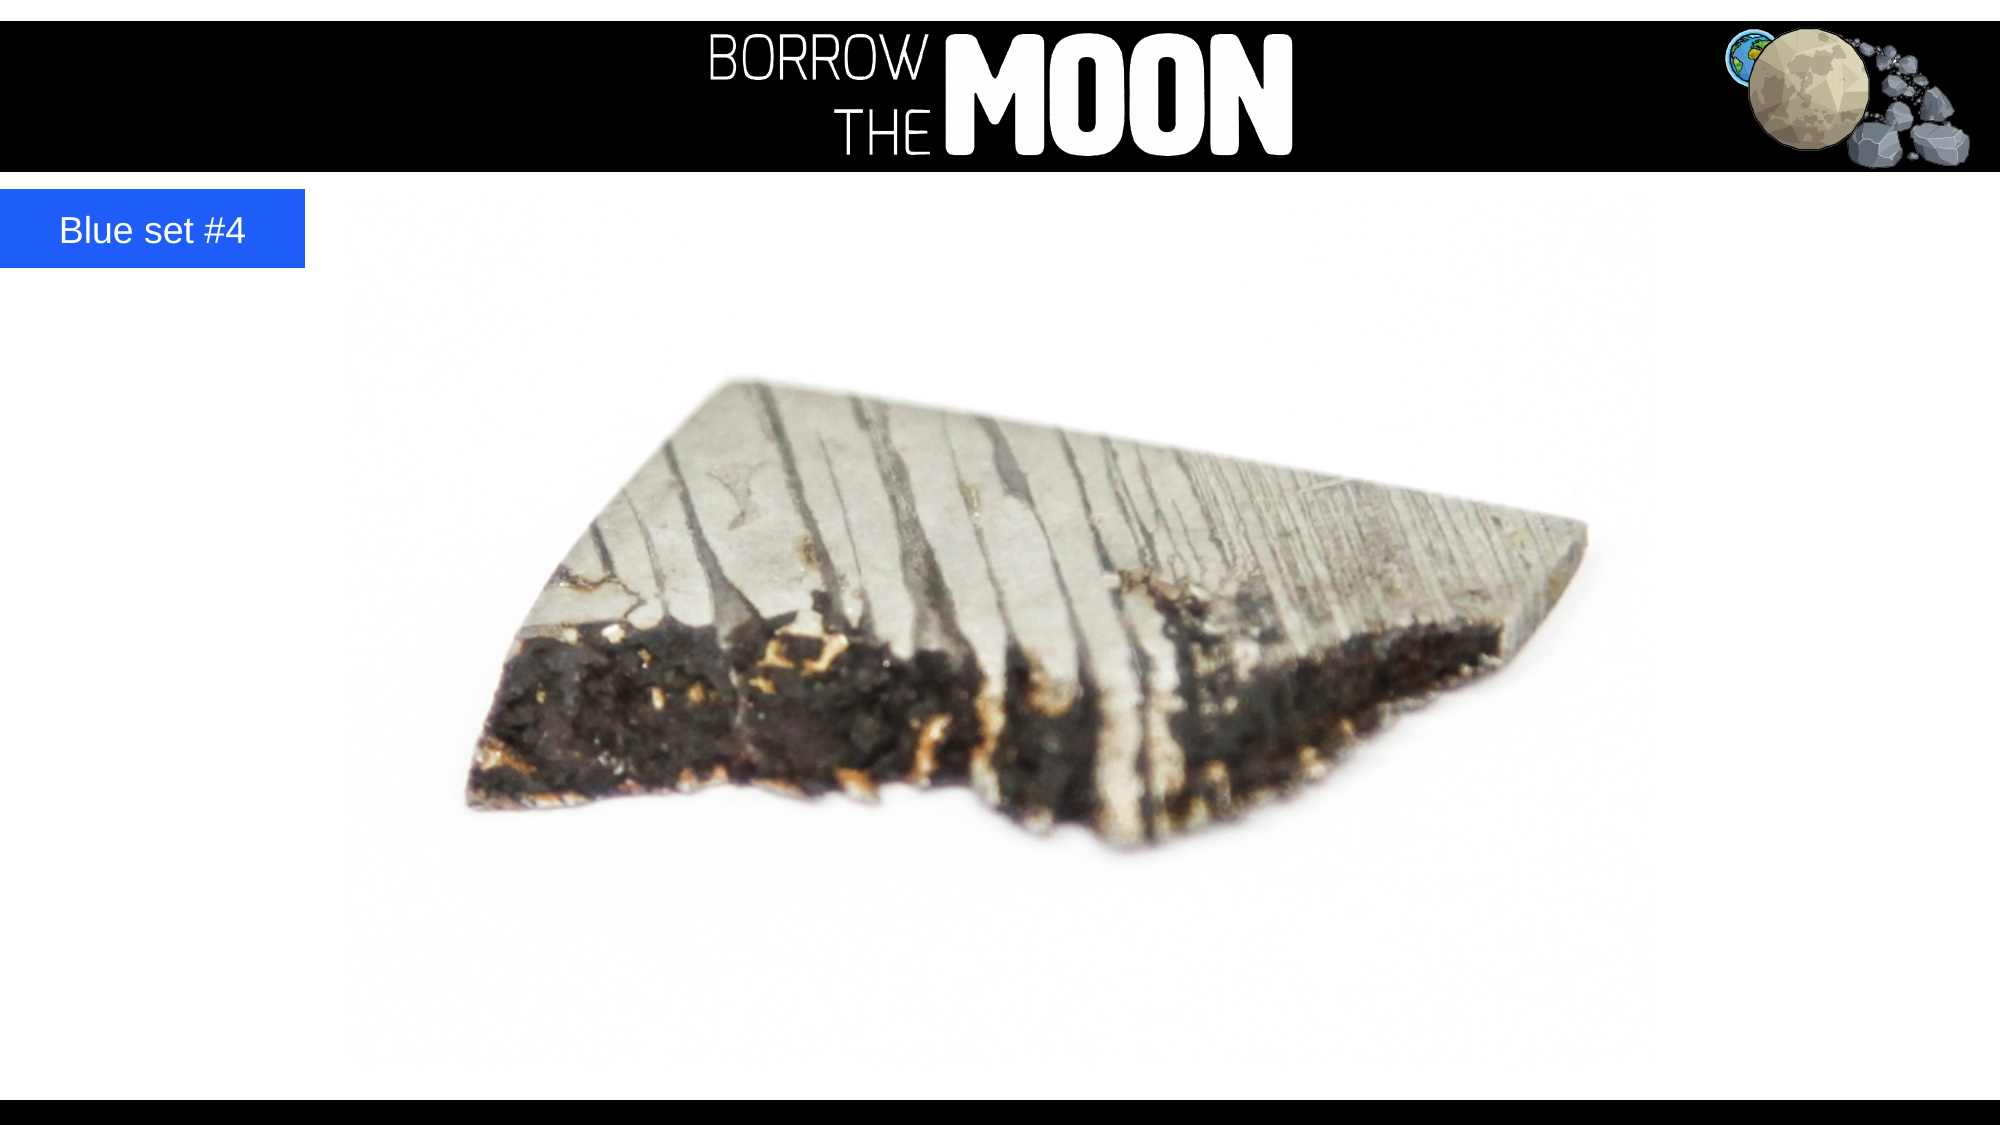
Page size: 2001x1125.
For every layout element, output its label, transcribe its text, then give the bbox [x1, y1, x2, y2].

picture [343, 194, 1657, 1070]
text_box Blue set #4 [0, 189, 305, 268]
